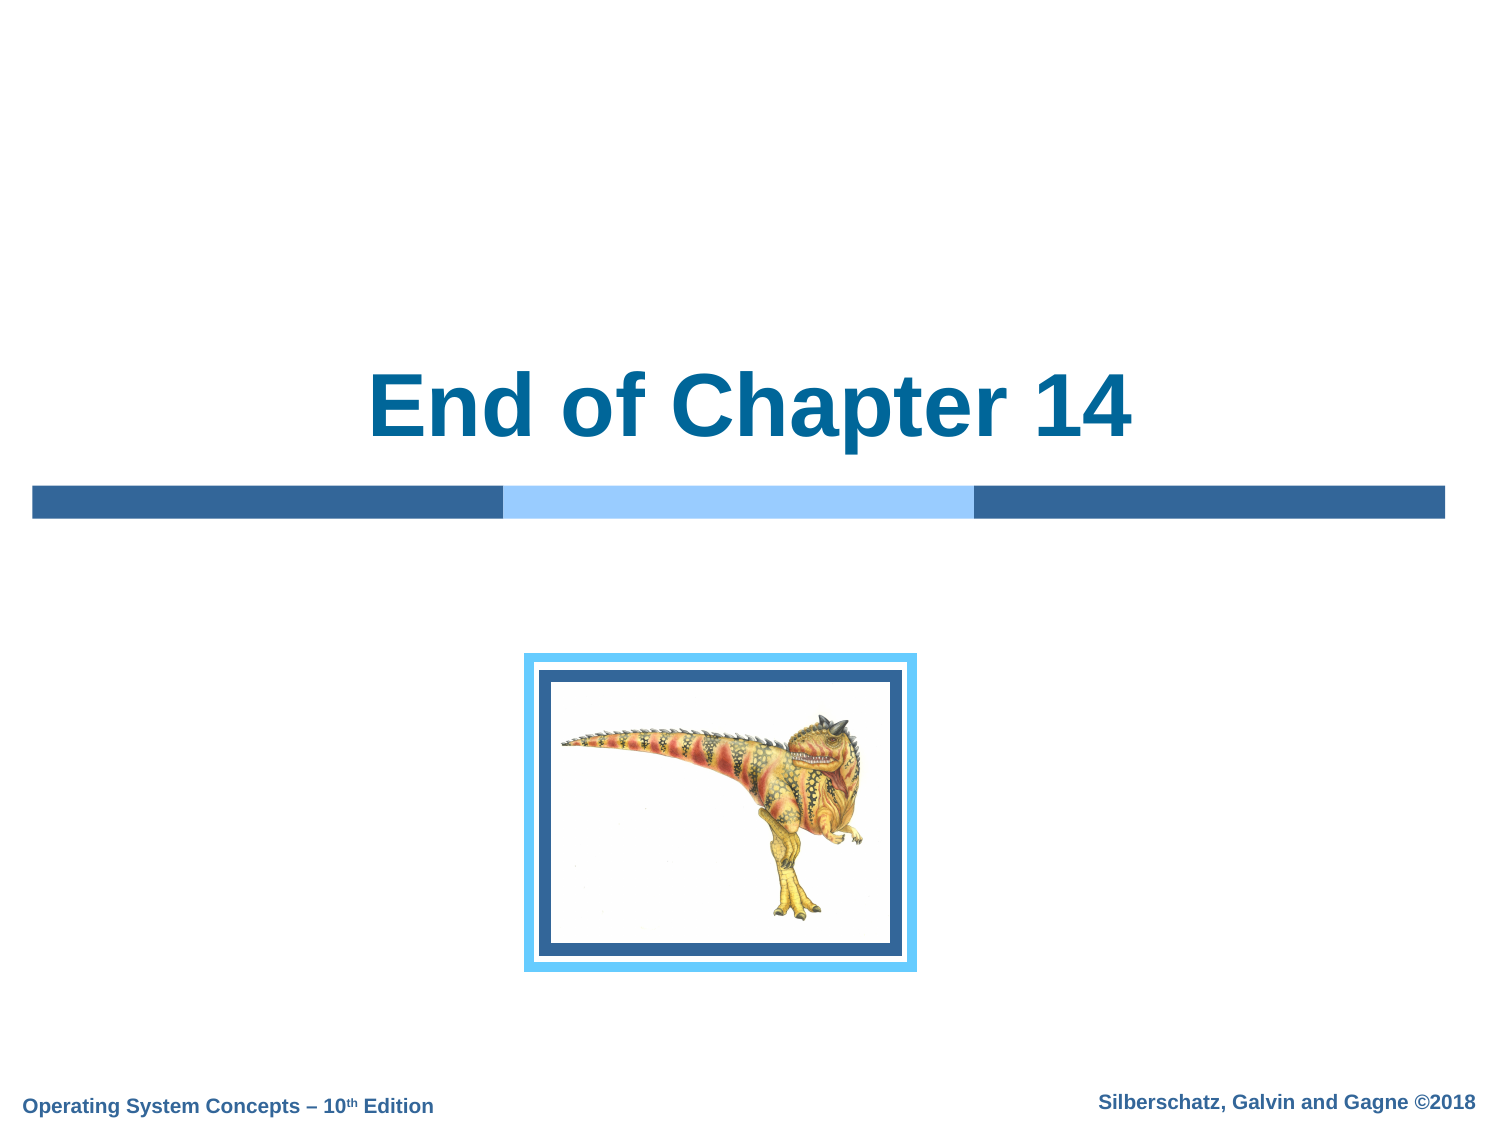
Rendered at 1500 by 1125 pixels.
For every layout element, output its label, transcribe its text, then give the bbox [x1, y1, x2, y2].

title End of Chapter 14 [112, 112, 1388, 462]
picture [551, 682, 890, 943]
